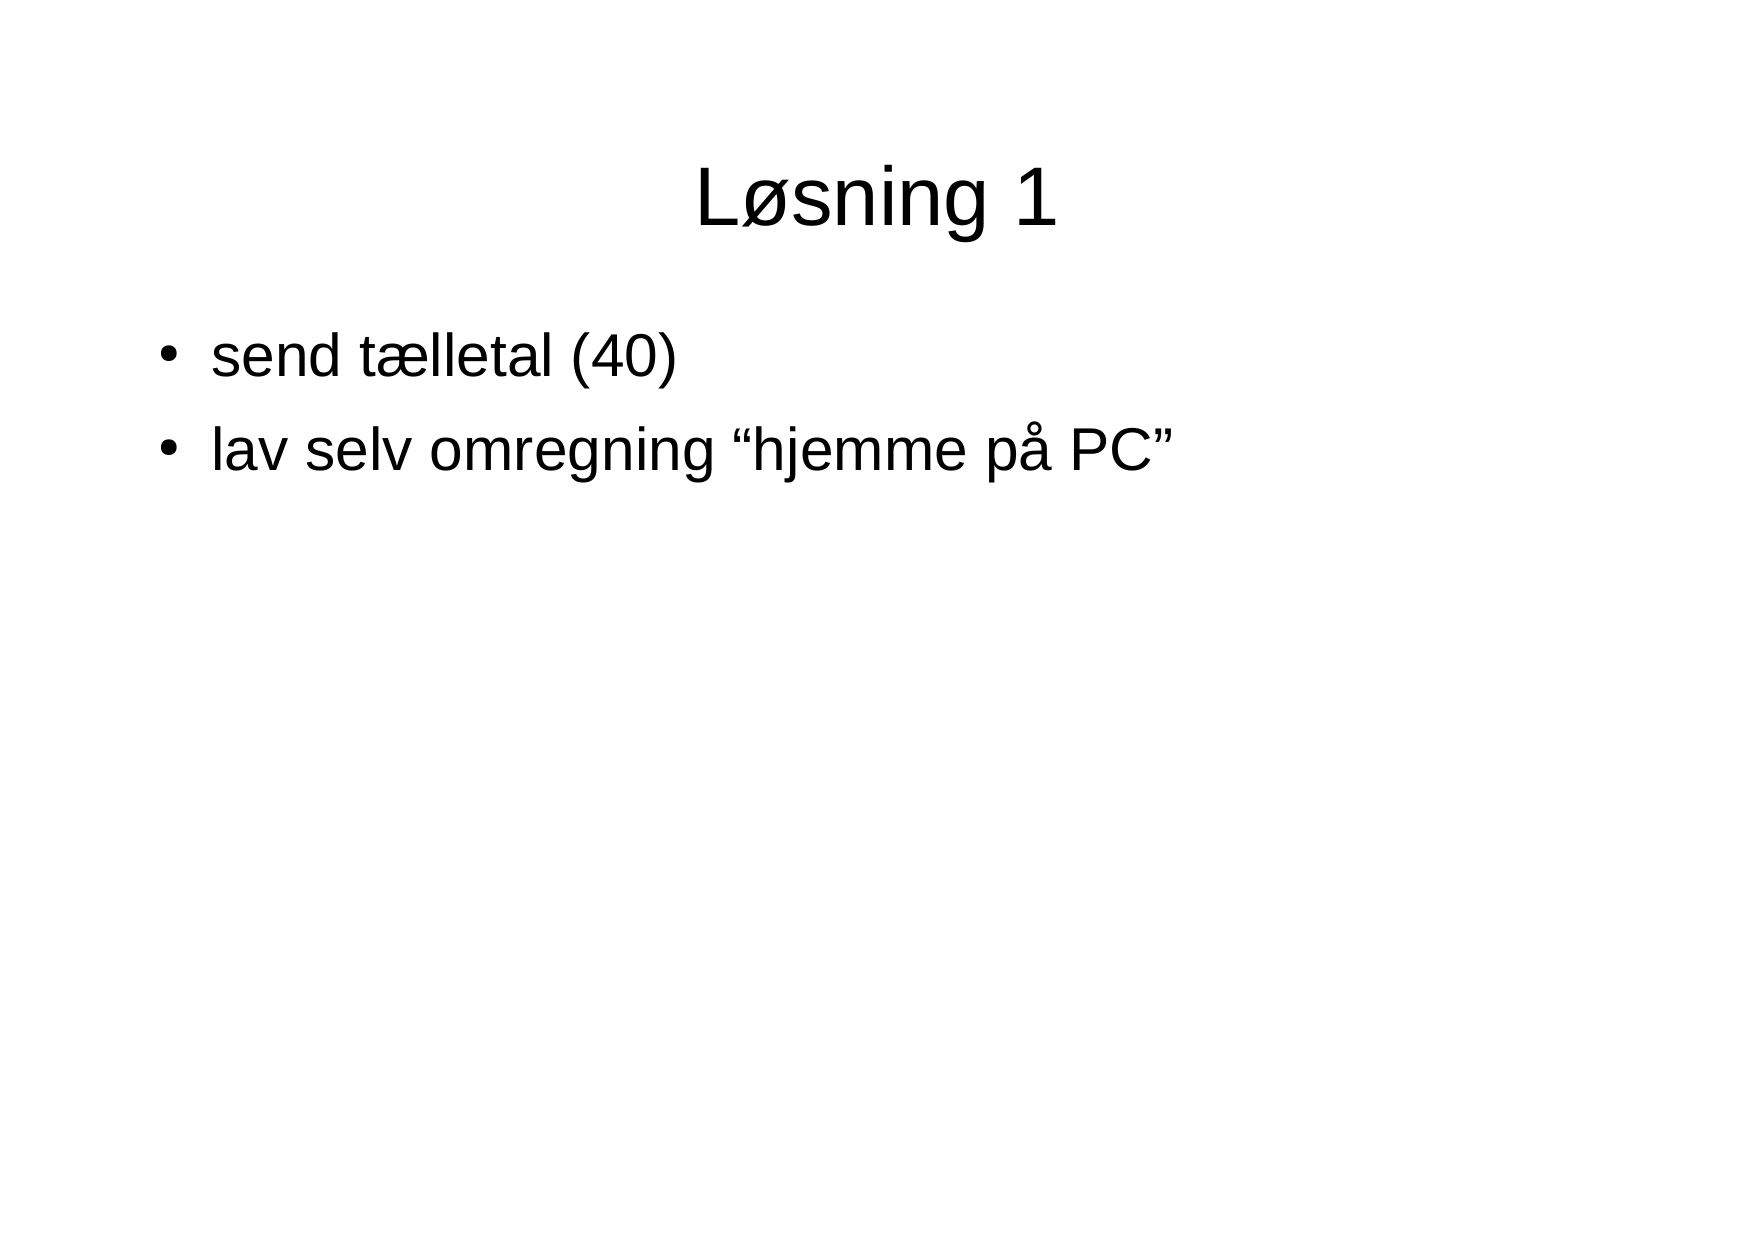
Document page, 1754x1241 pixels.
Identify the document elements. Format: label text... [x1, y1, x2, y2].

list send tælletal (40) lav selv omregning “hjemme på PC” [140, 321, 1614, 1119]
title Løsning 1 [140, 103, 1614, 291]
